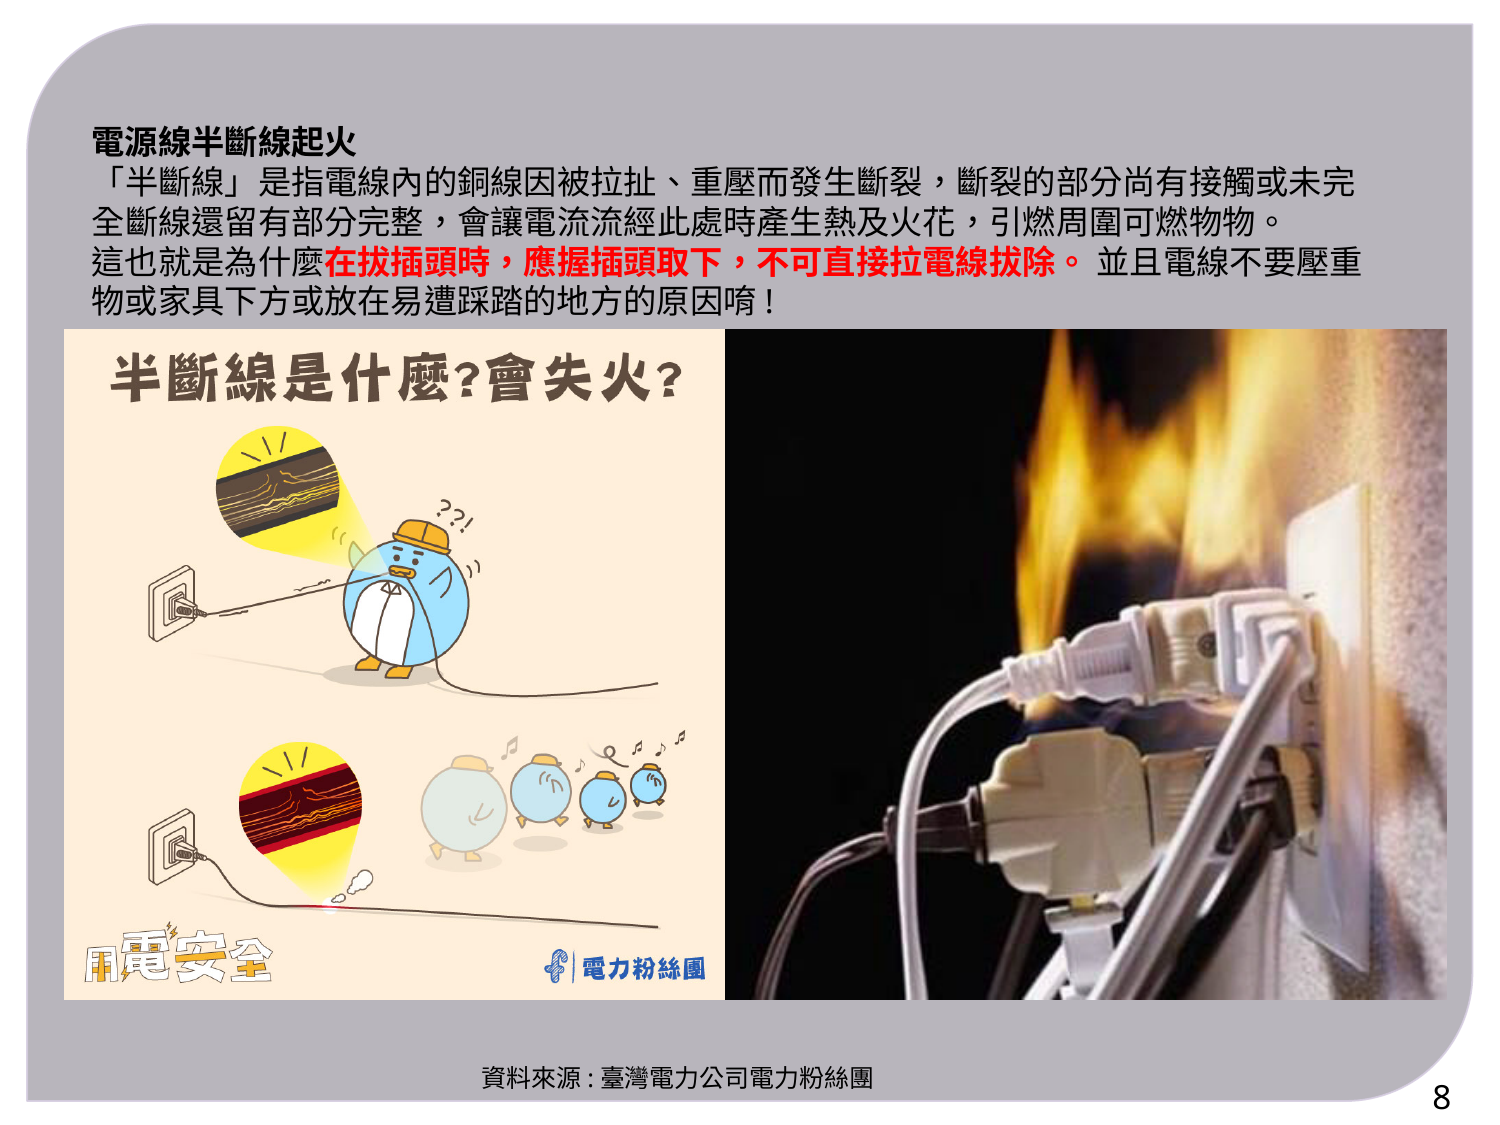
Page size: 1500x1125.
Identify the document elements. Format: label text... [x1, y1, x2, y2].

text_box [1417, 1068, 1494, 1114]
picture [64, 329, 1447, 1000]
text_box 電源線半斷線起火 「半斷線」是指電線內的銅線因被拉扯、重壓而發生斷裂，斷裂的部分尚有接觸或未完全斷線還留有部分完整，會讓電流流經此處時產生熱及火花，引燃周圍可燃物物。 這也就是為什麼在拔插頭時，應握插頭取下，不可直接拉電線拔除。 並且電線不要壓重物或家具下方或放在易遭踩踏的地方的原因唷! [77, 114, 1400, 328]
text_box 資料來源:臺灣電力公司電力粉絲團 [466, 1055, 890, 1100]
